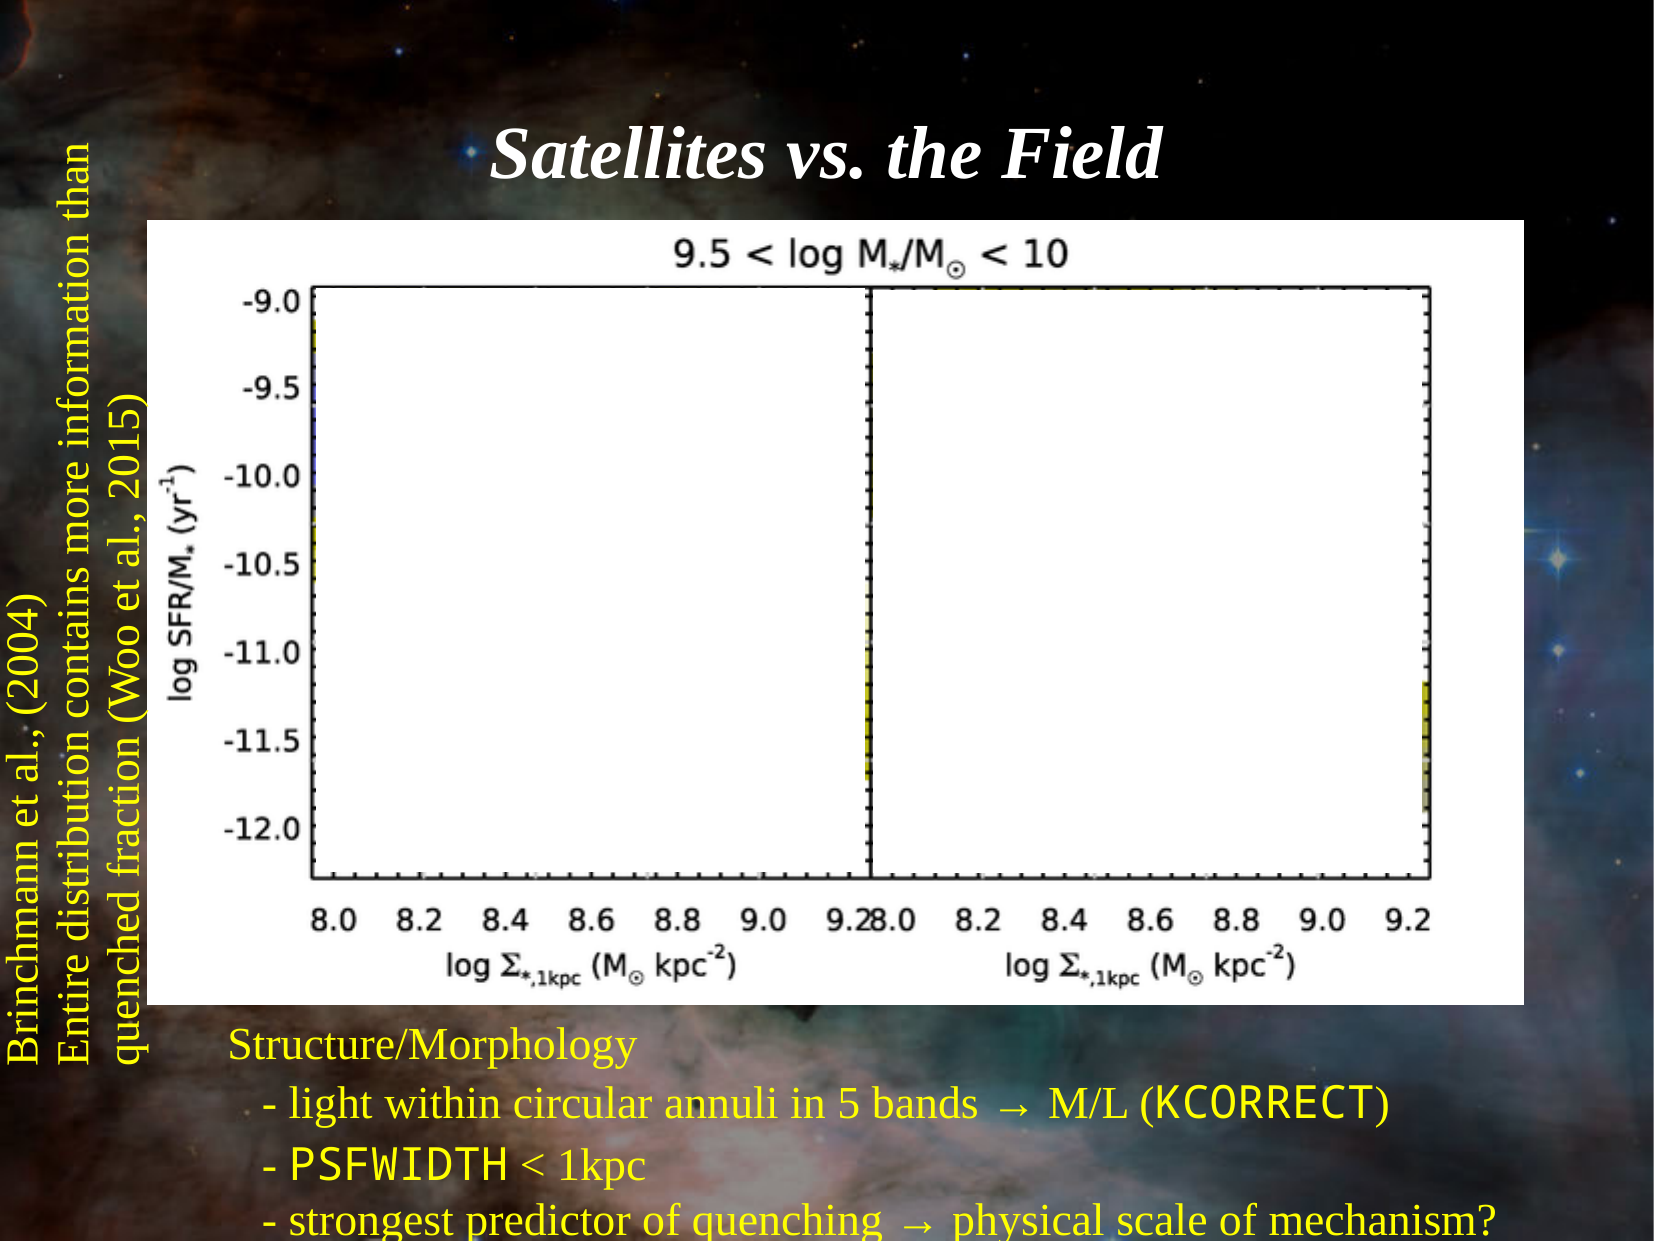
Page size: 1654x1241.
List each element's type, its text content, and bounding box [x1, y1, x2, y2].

text_box Brinchmann et al., (2004) Entire distribution contains more information than quenched fraction (Woo et al., 2015) [0, 76, 158, 1081]
picture [0, 0, 1654, 1241]
text_box [873, 290, 1422, 873]
text_box Structure/Morphology - light within circular annuli in 5 bands → M/L (KCORRECT) - PSFWIDTH < 1kpc - strongest predictor of quenching → physical scale of mechanism? [212, 1011, 1607, 1241]
title Satellites vs. the Field [82, 49, 1571, 257]
text_box [316, 288, 865, 872]
